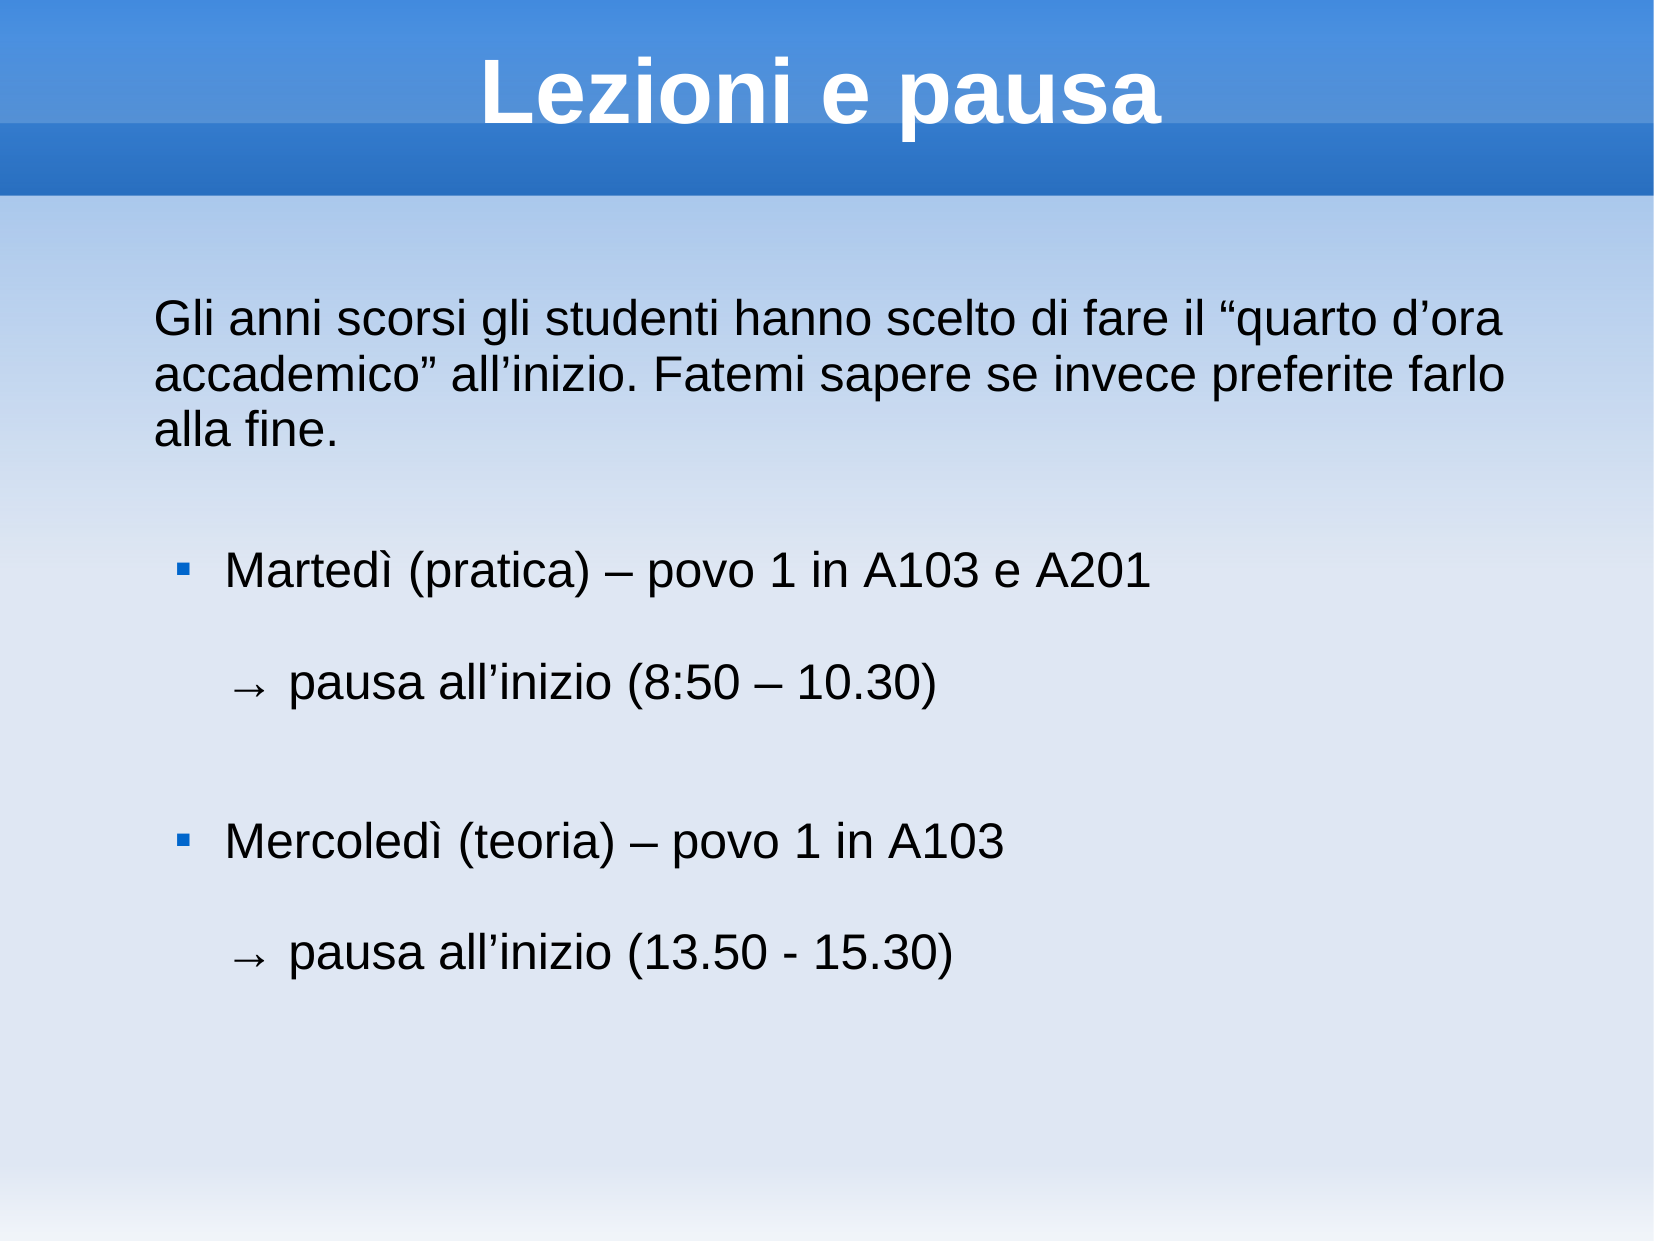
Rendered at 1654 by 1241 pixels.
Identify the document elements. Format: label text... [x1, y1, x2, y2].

list Gli anni scorsi gli studenti hanno scelto di fare il “quarto d’ora accademico” all’inizio. Fatemi sapere se invece preferite farlo alla fine. Martedì (pratica) – povo 1 in A103 e A201 → pausa all’inizio (8:50 – 10.30) Mercoledì (teoria) – povo 1 in A103 → pausa all’inizio (13.50 - 15.30) [82, 290, 1571, 1109]
picture [0, 0, 1654, 1241]
title Lezioni e pausa [76, 0, 1565, 188]
